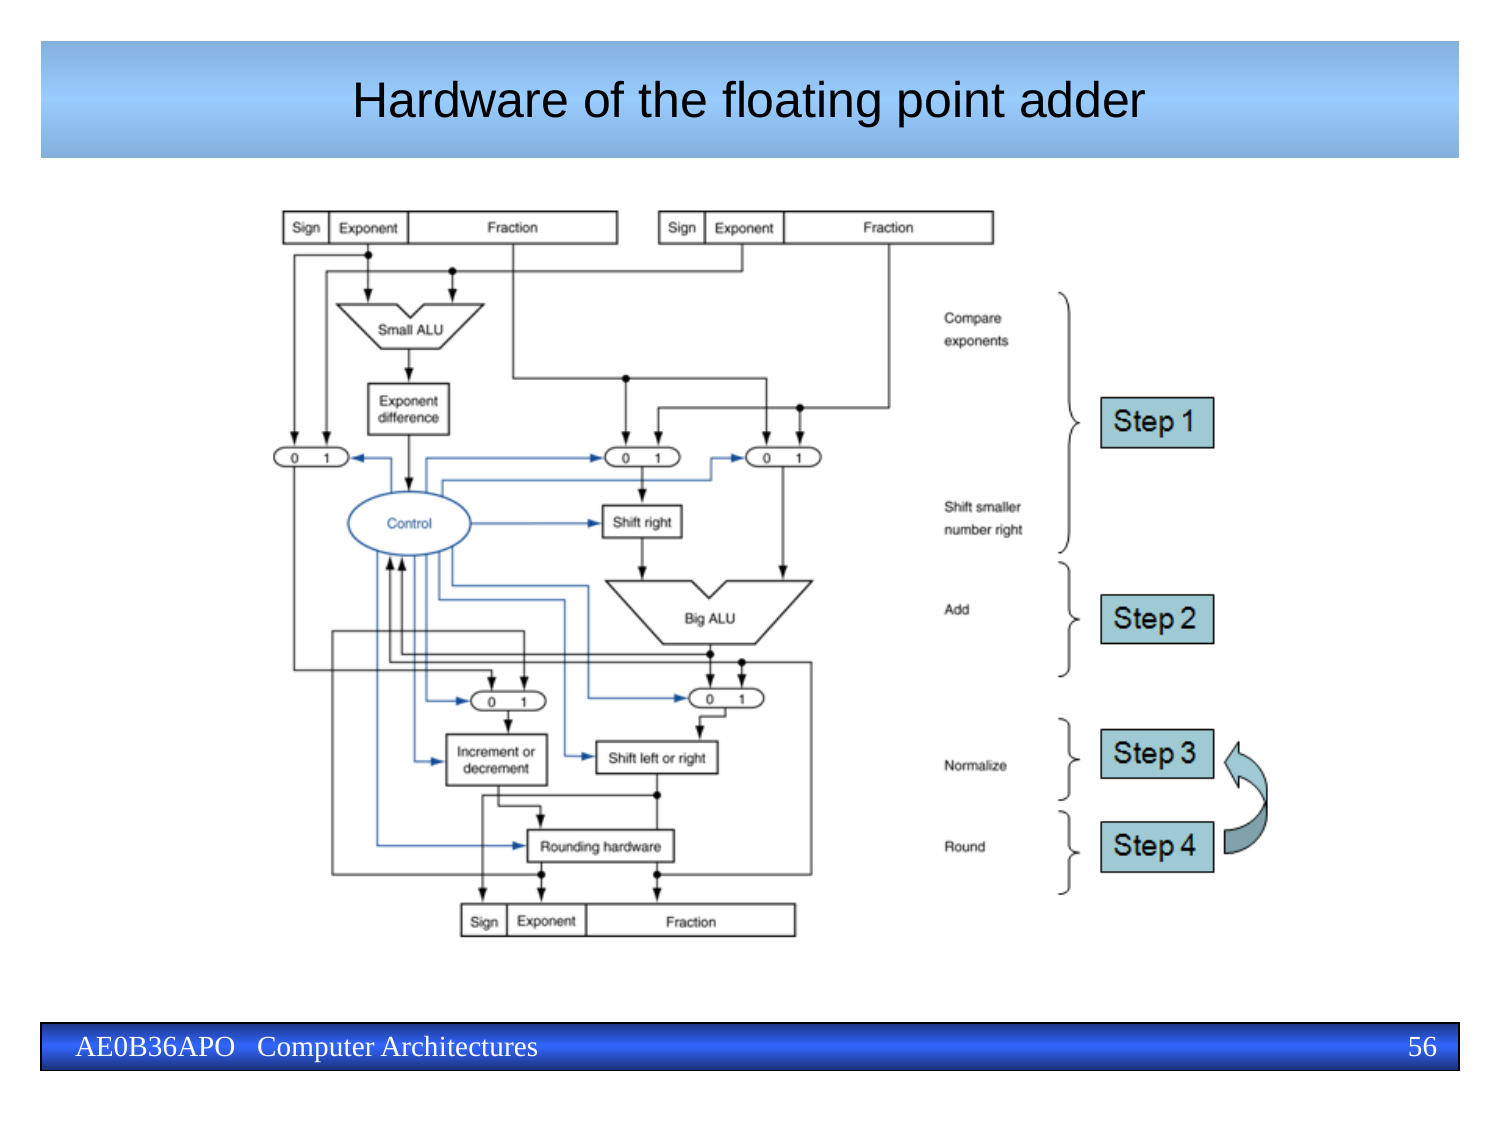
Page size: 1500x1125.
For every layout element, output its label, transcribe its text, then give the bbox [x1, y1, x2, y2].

picture [272, 203, 1282, 953]
title Hardware of the floating point adder [41, 41, 1459, 158]
